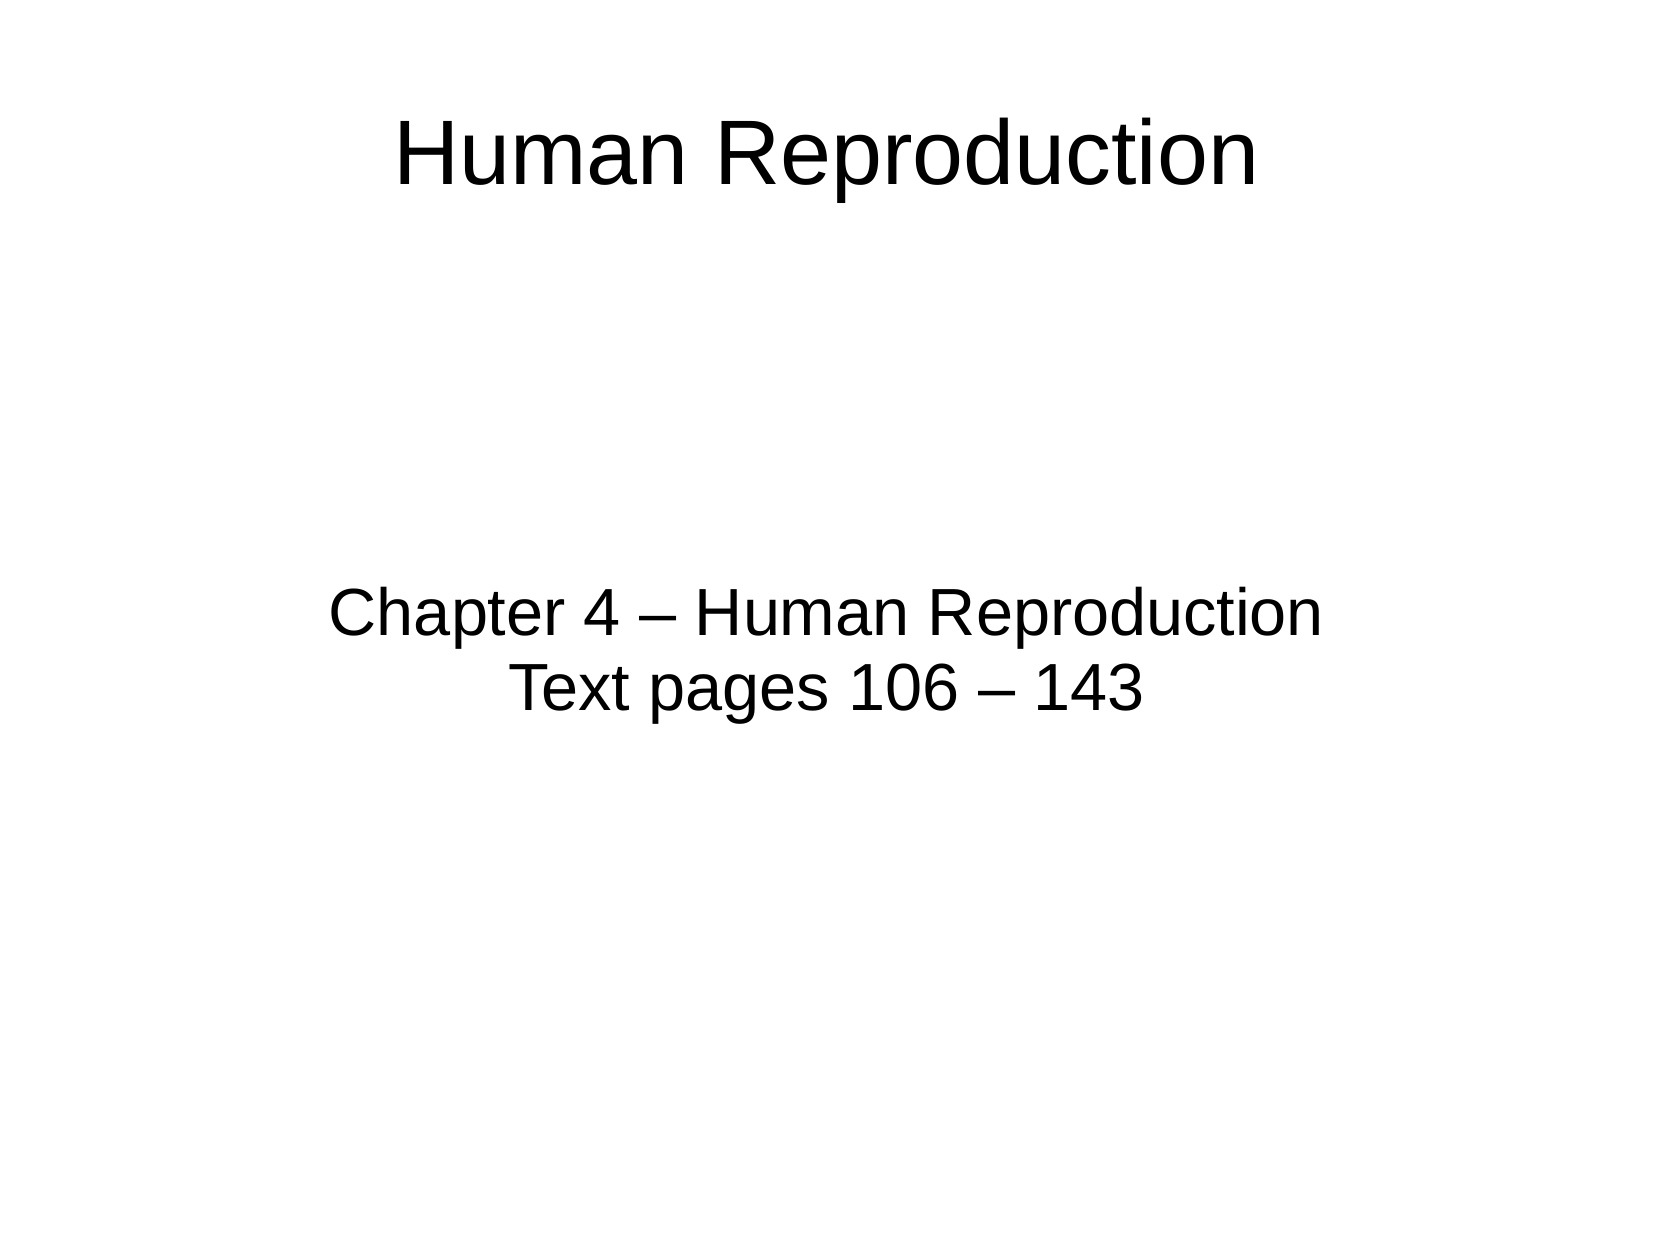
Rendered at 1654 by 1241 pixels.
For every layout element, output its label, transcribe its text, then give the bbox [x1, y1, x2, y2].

subtitle Chapter 4 – Human Reproduction Text pages 106 – 143 [82, 290, 1571, 1010]
title Human Reproduction [82, 49, 1571, 257]
